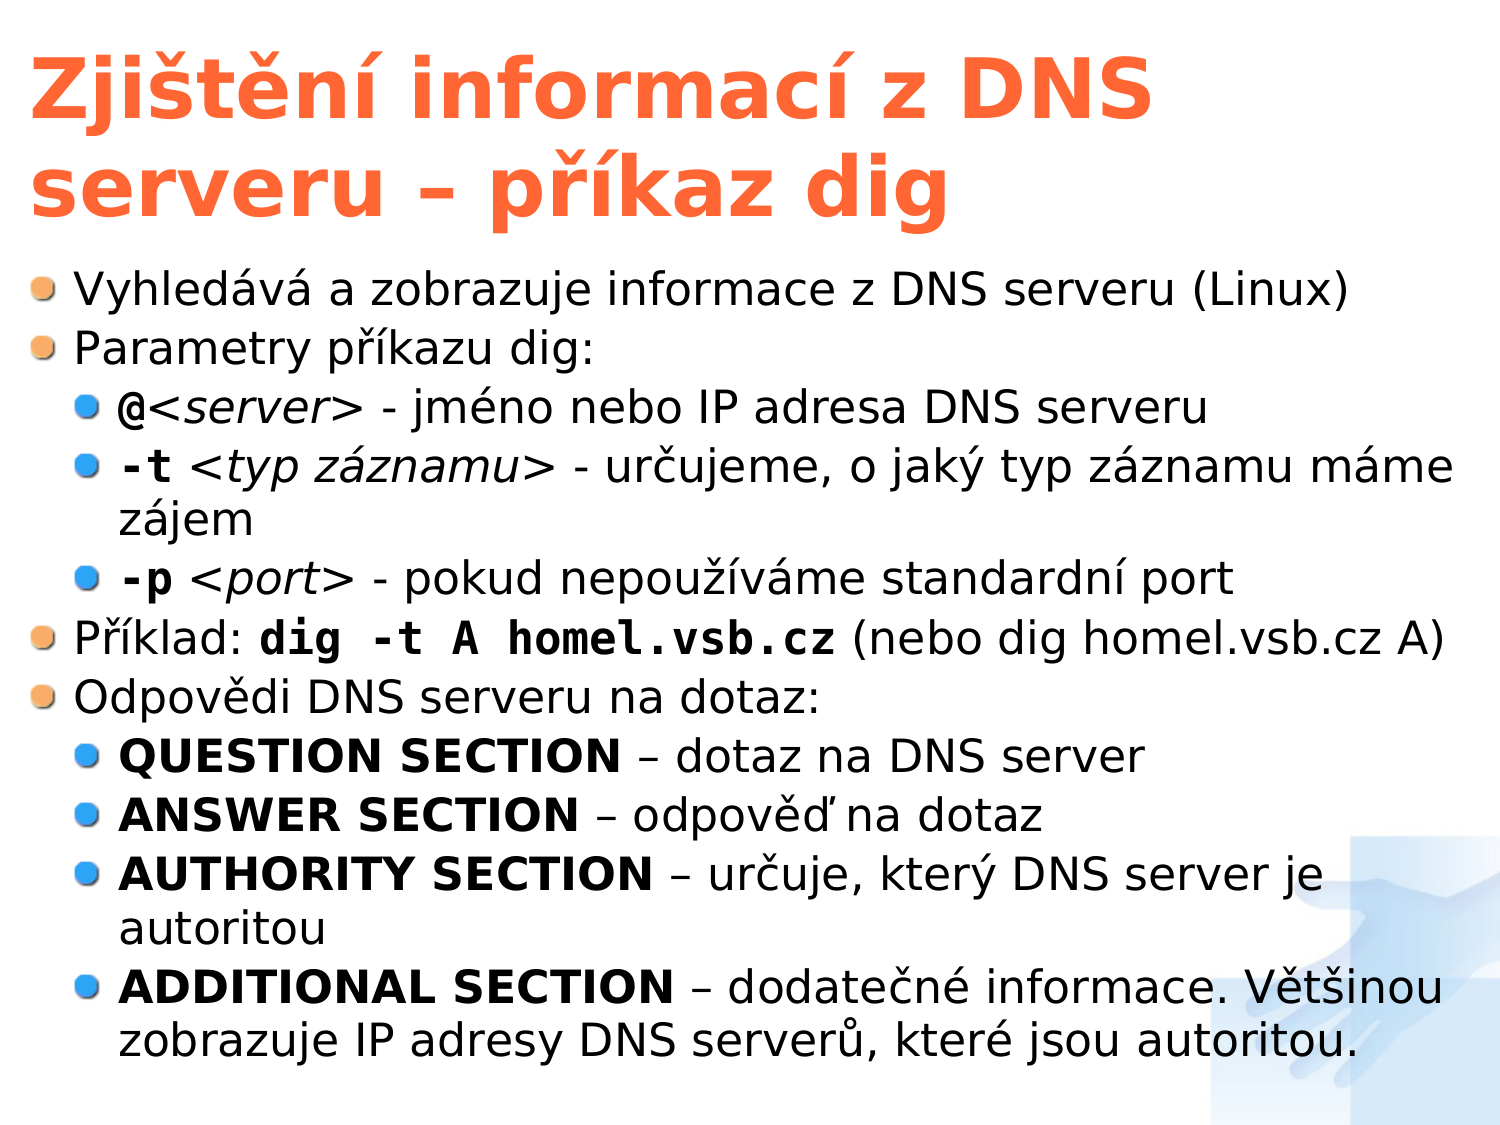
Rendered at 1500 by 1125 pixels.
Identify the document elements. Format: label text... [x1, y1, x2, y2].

title Zjištění informací z DNS serveru – příkaz dig [29, 21, 1477, 257]
picture [0, 0, 1500, 1125]
list Vyhledává a zobrazuje informace z DNS serveru (Linux) Parametry příkazu dig: @<server> - jméno nebo IP adresa DNS serveru -t <typ záznamu> - určujeme, o jaký typ záznamu máme zájem -p <port> - pokud nepoužíváme standardní port Příklad: dig -t A homel.vsb.cz (nebo dig homel.vsb.cz A) Odpovědi DNS serveru na dotaz: QUESTION SECTION – dotaz na DNS server ANSWER SECTION – odpověď na dotaz AUTHORITY SECTION – určuje, který DNS server je autoritou ADDITIONAL SECTION – dodatečné informace. Většinou zobrazuje IP adresy DNS serverů, které jsou autoritou. [29, 262, 1477, 1093]
